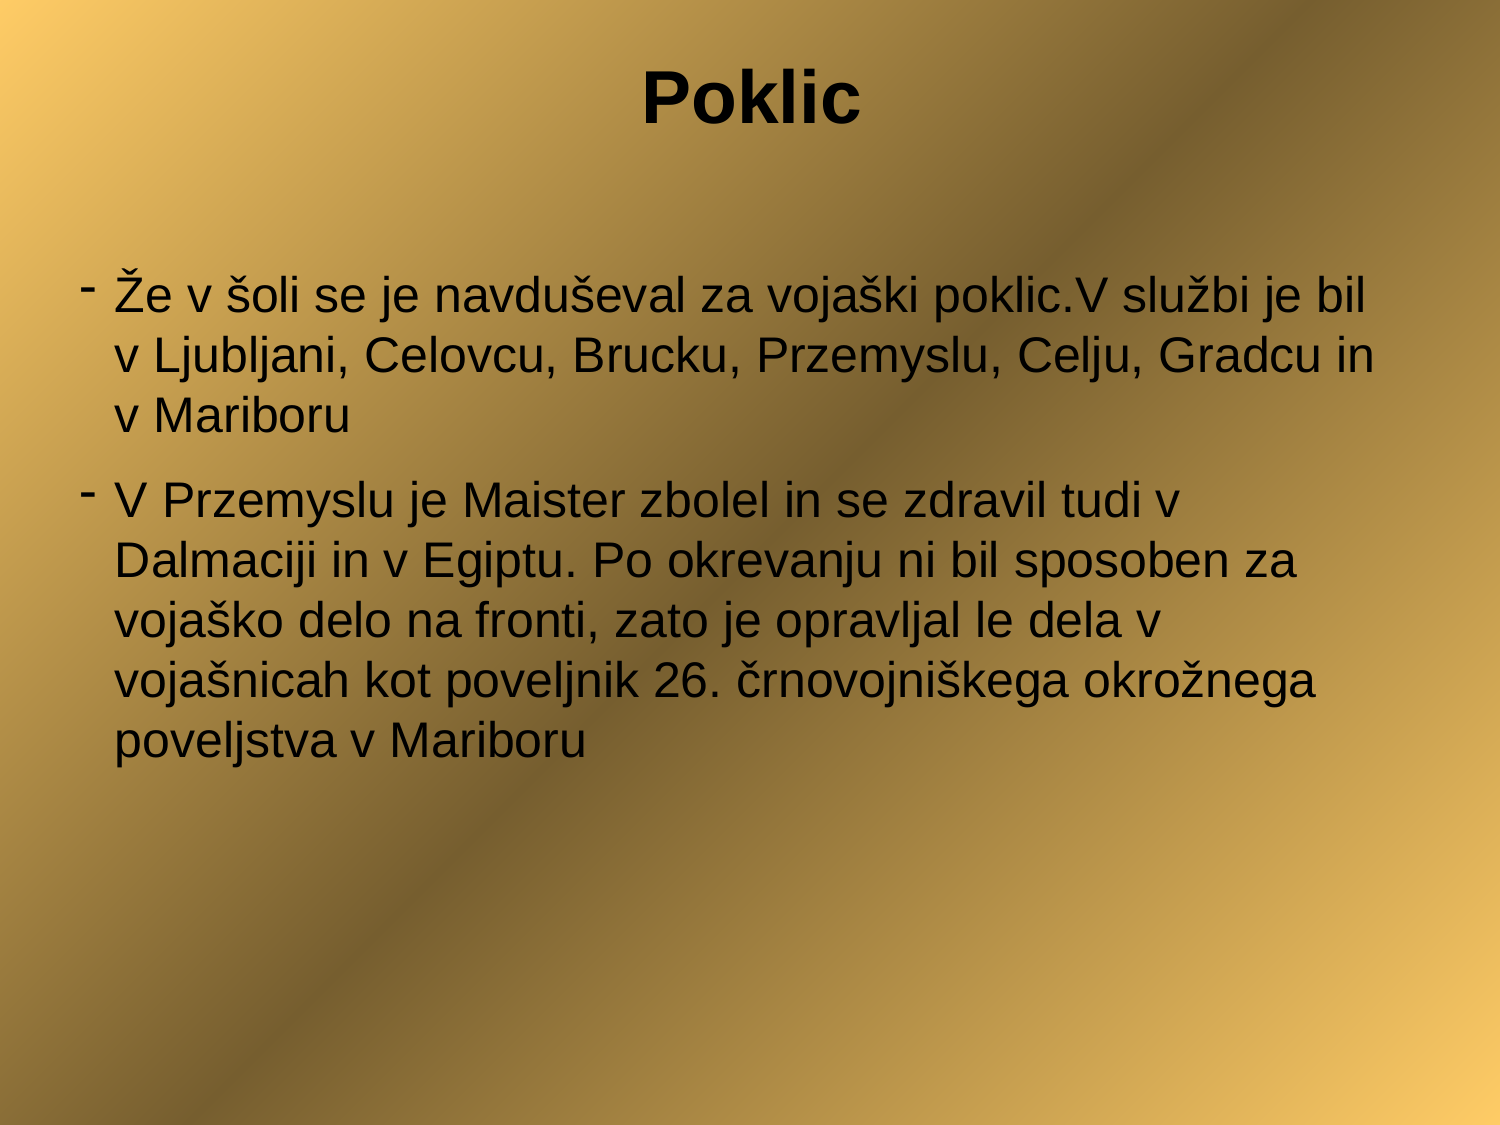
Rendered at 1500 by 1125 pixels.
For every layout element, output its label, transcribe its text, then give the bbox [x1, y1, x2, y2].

title Poklic [76, 0, 1427, 188]
text_box Že v šoli se je navduševal za vojaški poklic.V službi je bil v Ljubljani, Celovcu, Brucku, Przemyslu, Celju, Gradcu in v Mariboru V Przemyslu je Maister zbolel in se zdravil tudi v Dalmaciji in v Egiptu. Po okrevanju ni bil sposoben za vojaško delo na fronti, zato je opravljal le dela v vojašnicah kot poveljnik 26. črnovojniškega okrožnega poveljstva v Mariboru [64, 255, 1412, 776]
